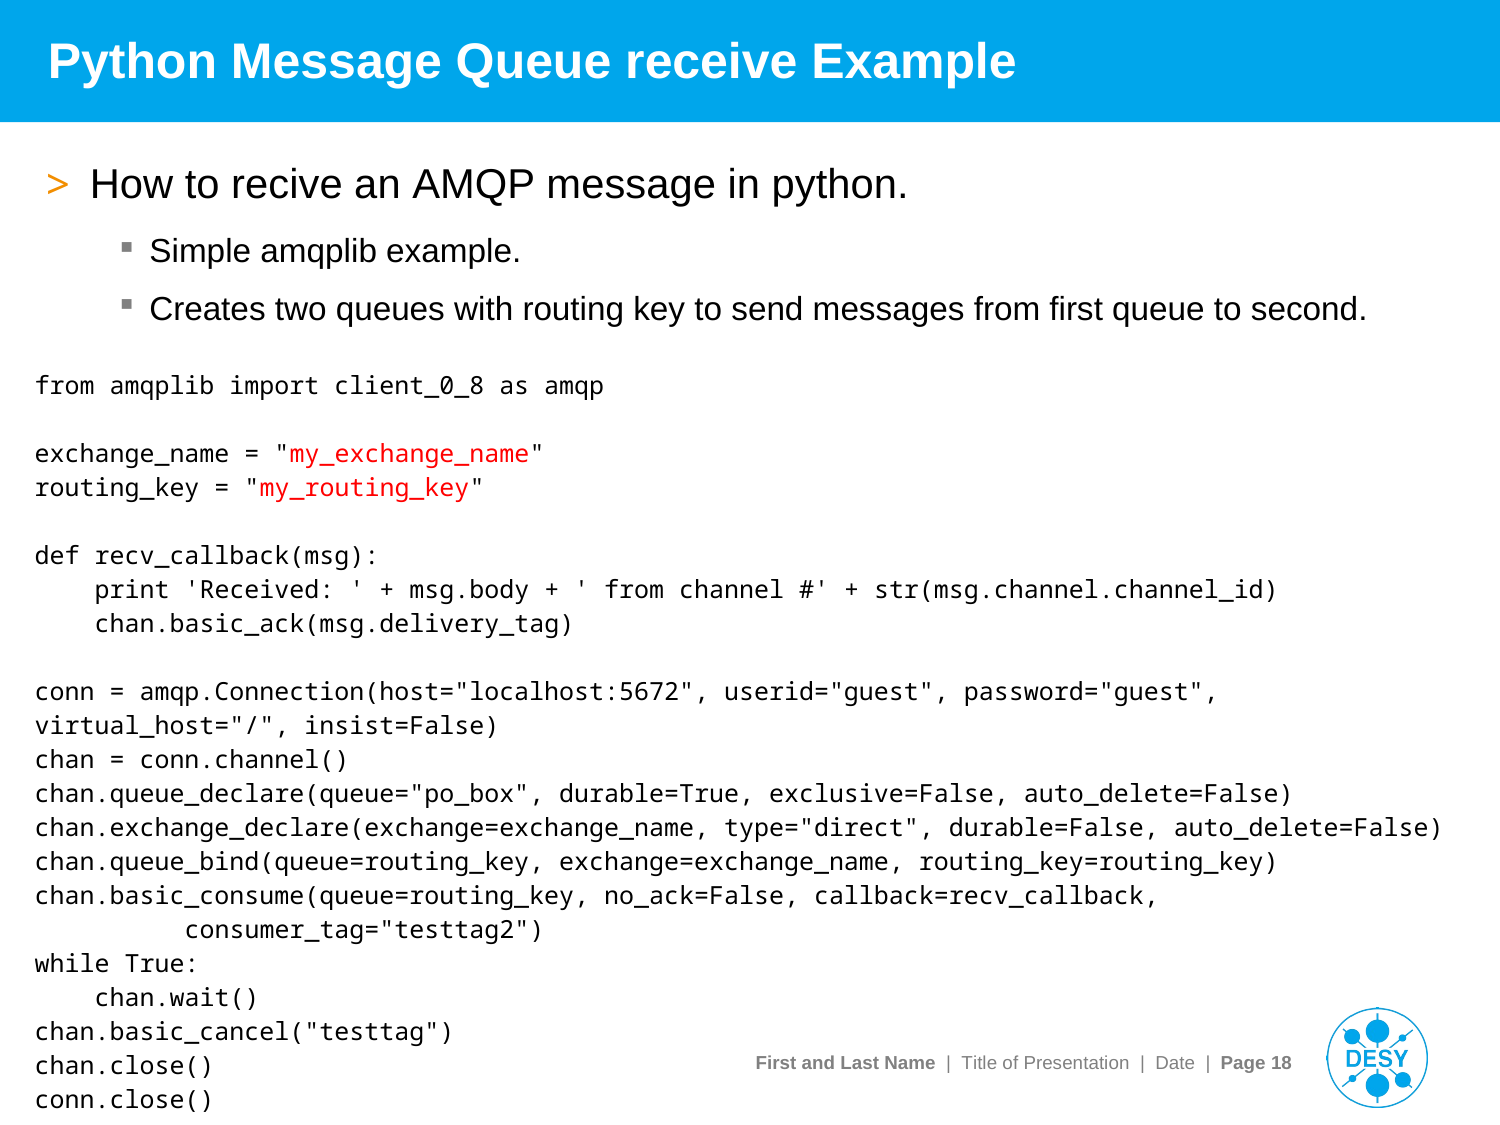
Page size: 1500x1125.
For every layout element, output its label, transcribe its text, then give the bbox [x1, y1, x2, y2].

title Python Message Queue receive Example [47, 24, 1446, 99]
text_box from amqplib import client_0_8 as amqp exchange_name = "my_exchange_name" routing_key = "my_routing_key" def recv_callback(msg): print 'Received: ' + msg.body + ' from channel #' + str(msg.channel.channel_id) chan.basic_ack(msg.delivery_tag) conn = amqp.Connection(host="localhost:5672", userid="guest", password="guest", virtual_host="/", insist=False) chan = conn.channel() chan.queue_declare(queue="po_box", durable=True, exclusive=False, auto_delete=False) chan.exchange_declare(exchange=exchange_name, type="direct", durable=False, auto_delete=False) chan.queue_bind(queue=routing_key, exchange=exchange_name, routing_key=routing_key) chan.basic_consume(queue=routing_key, no_ack=False, callback=recv_callback, consumer_tag="testtag2") while True: chan.wait() chan.basic_cancel("testtag") chan.close() conn.close() [19, 360, 1463, 1014]
list How to recive an AMQP message in python. Simple amqplib example. Creates two queues with routing key to send messages from first queue to second. [46, 160, 1444, 360]
picture [1326, 1014, 1428, 1108]
